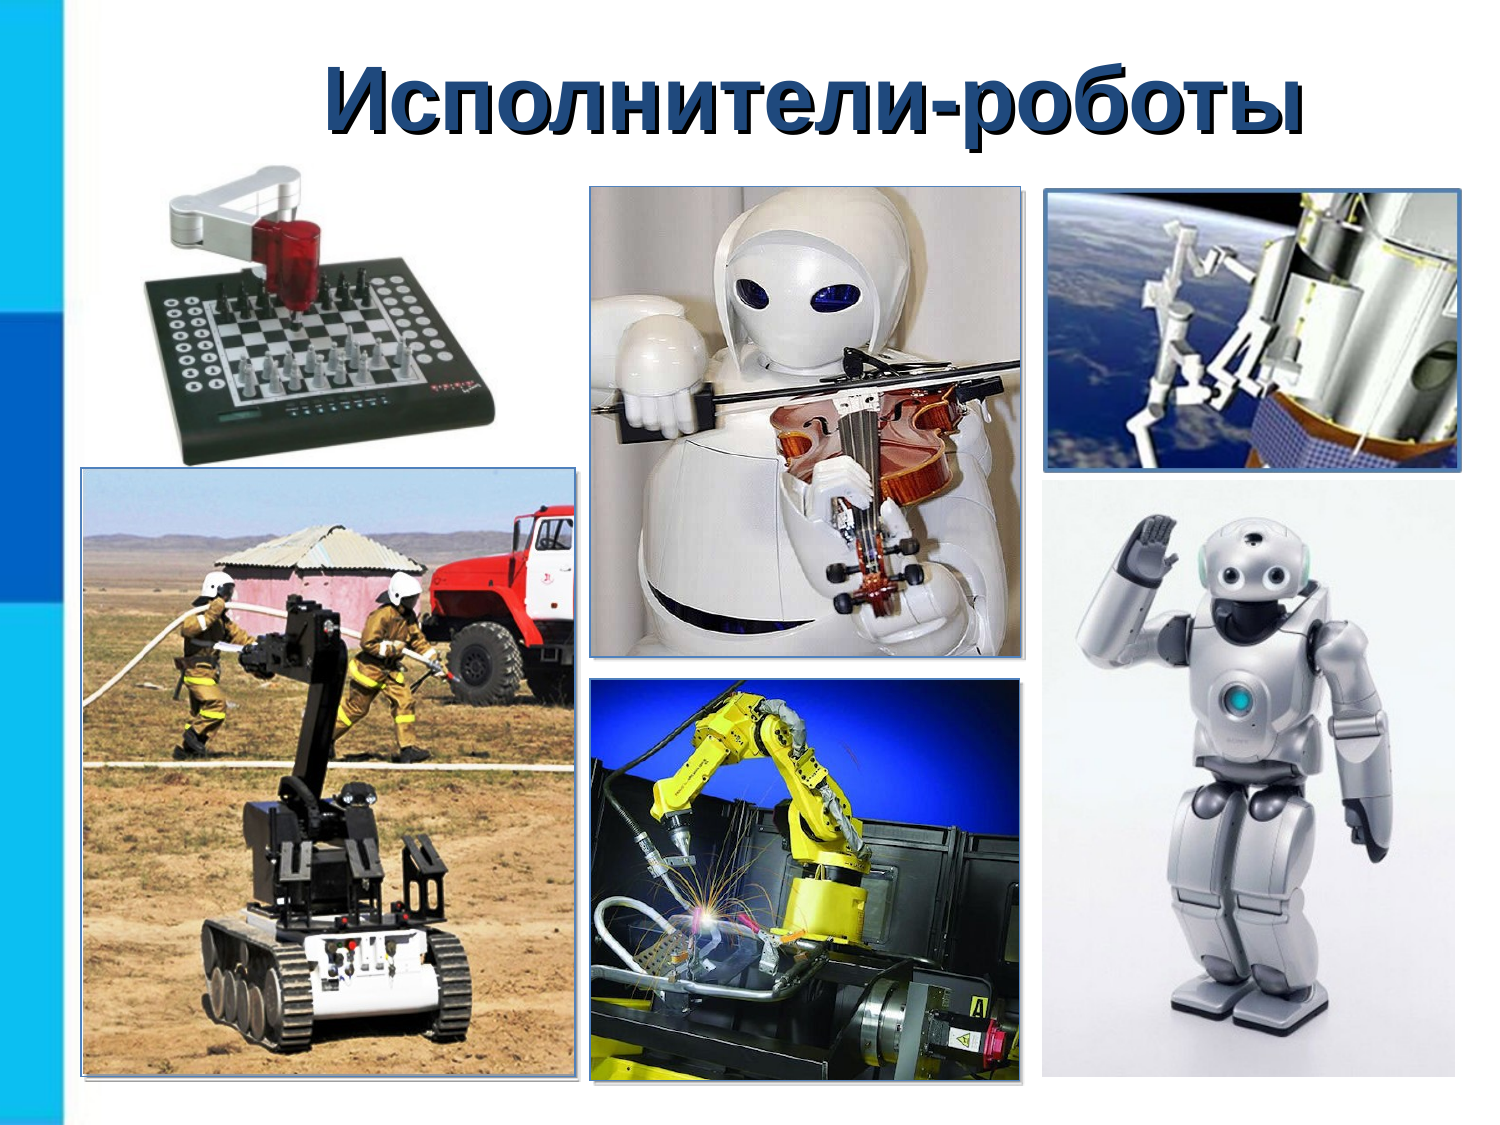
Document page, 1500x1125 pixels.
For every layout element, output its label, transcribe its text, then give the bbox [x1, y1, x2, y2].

title Исполнители-роботы [163, 0, 1465, 188]
picture [0, 0, 1500, 1125]
picture [590, 187, 1020, 656]
